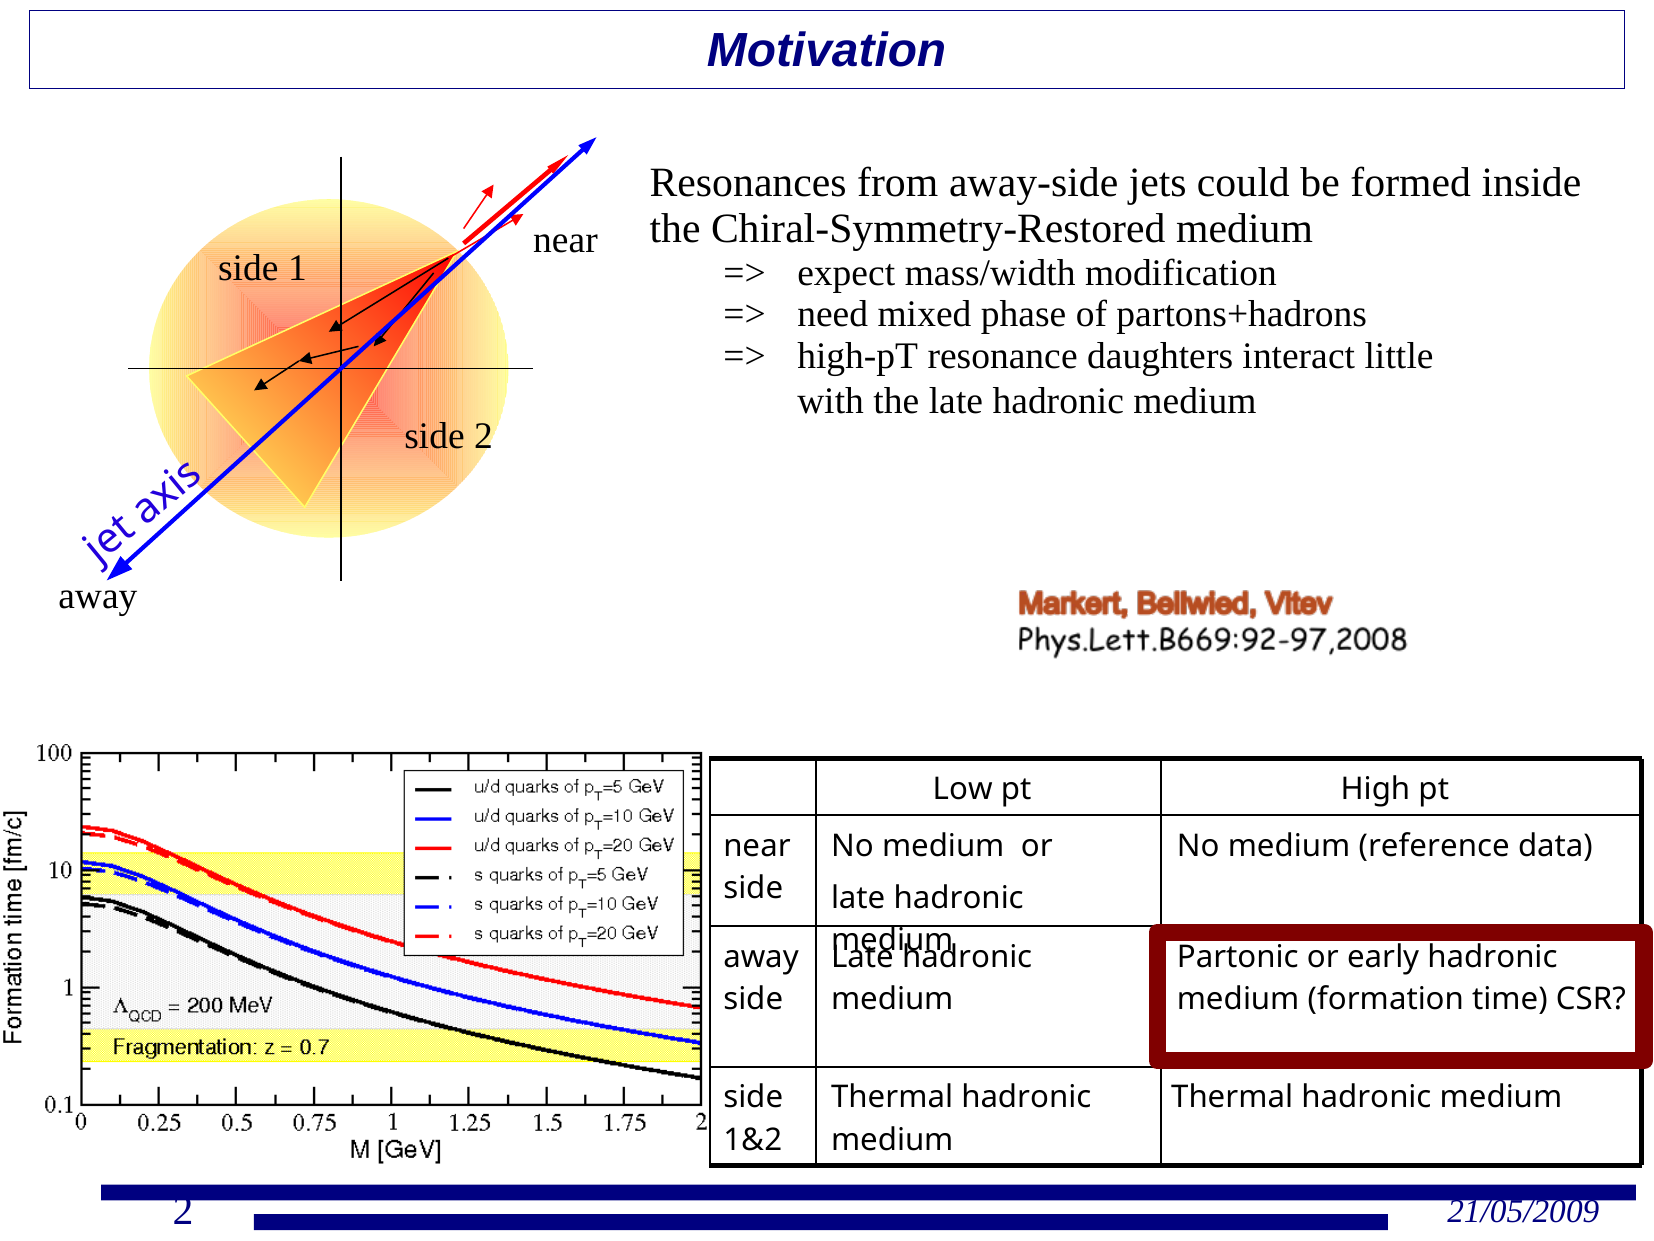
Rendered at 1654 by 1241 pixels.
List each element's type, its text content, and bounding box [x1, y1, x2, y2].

text_box 2 [124, 1187, 243, 1241]
picture [995, 572, 1595, 667]
text_box [292, 352, 340, 368]
title Motivation [29, 10, 1625, 89]
text_box Partonic or early hadronic medium (formation time) CSR? [1166, 941, 1635, 1052]
text_box [342, 253, 463, 363]
text_box Late hadronic medium [817, 927, 1150, 1066]
text_box Thermal hadronic medium [1162, 1069, 1639, 1163]
text_box Low pt [817, 761, 1156, 814]
text_box [149, 369, 336, 458]
text_box [213, 374, 340, 538]
text_box jet axis [70, 419, 246, 581]
text_box [149, 199, 340, 368]
text_box Resonances from away-side jets could be formed inside the Chiral-Symmetry-Restored medium => expect mass/width modification => need mixed phase of partons+hadrons => high-pT resonance daughters interact little with the late hadronic medium [649, 159, 1625, 544]
text_box away [43, 567, 153, 625]
text_box side 1&2 [711, 1068, 815, 1163]
text_box No medium or late hadronic medium [817, 816, 1157, 925]
text_box side 2 [389, 407, 509, 465]
text_box [346, 259, 509, 368]
text_box High pt [1156, 761, 1160, 814]
text_box No medium (reference data) [1162, 816, 1639, 924]
text_box away side [711, 927, 815, 1066]
text_box Thermal hadronic medium [817, 1068, 1156, 1163]
text_box near side [711, 816, 815, 925]
text_box [342, 199, 458, 322]
text_box side 1 [203, 239, 332, 297]
picture [1, 743, 709, 1176]
text_box High pt [1162, 761, 1639, 814]
text_box [342, 369, 509, 538]
text_box near [518, 211, 613, 269]
